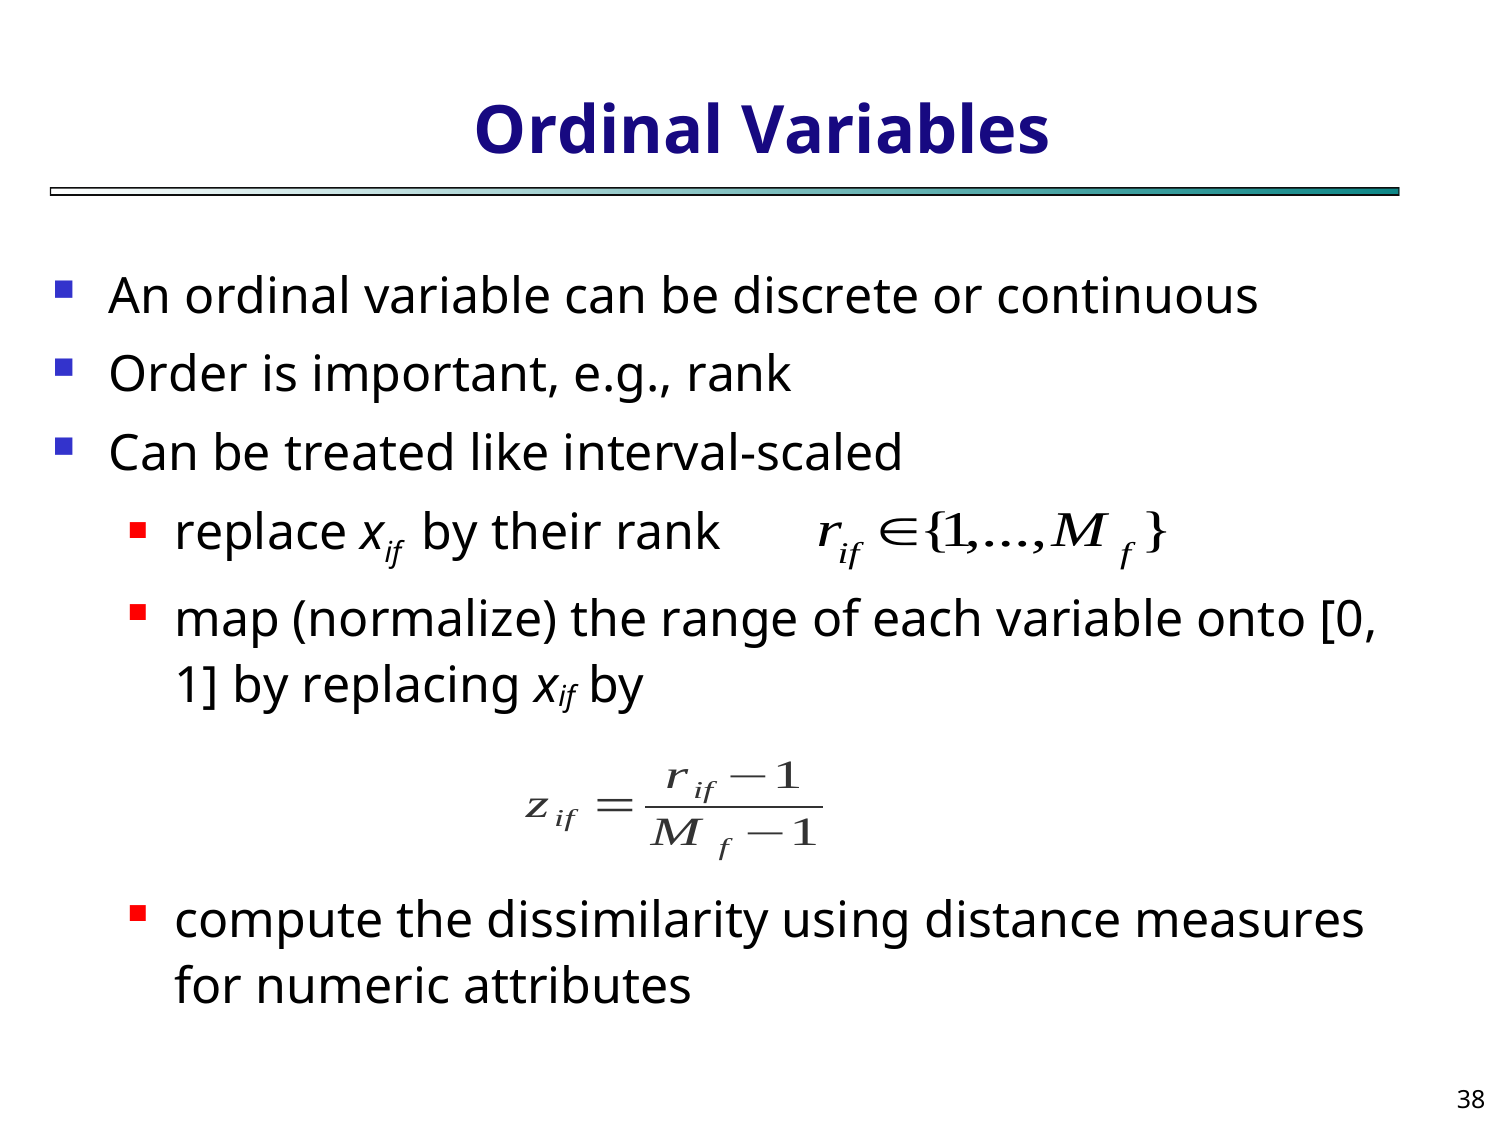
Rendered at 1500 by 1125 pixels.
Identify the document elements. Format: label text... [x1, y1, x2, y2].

list An ordinal variable can be discrete or continuous Order is important, e.g., rank Can be treated like interval-scaled replace xif by their rank map (normalize) the range of each variable onto [0, 1] by replacing xif by compute the dissimilarity using distance measures for numeric attributes [37, 249, 1425, 1040]
chart [511, 752, 841, 861]
title Ordinal Variables [224, 74, 1300, 179]
text_box 34 [1187, 1062, 1500, 1125]
chart [810, 504, 1174, 577]
